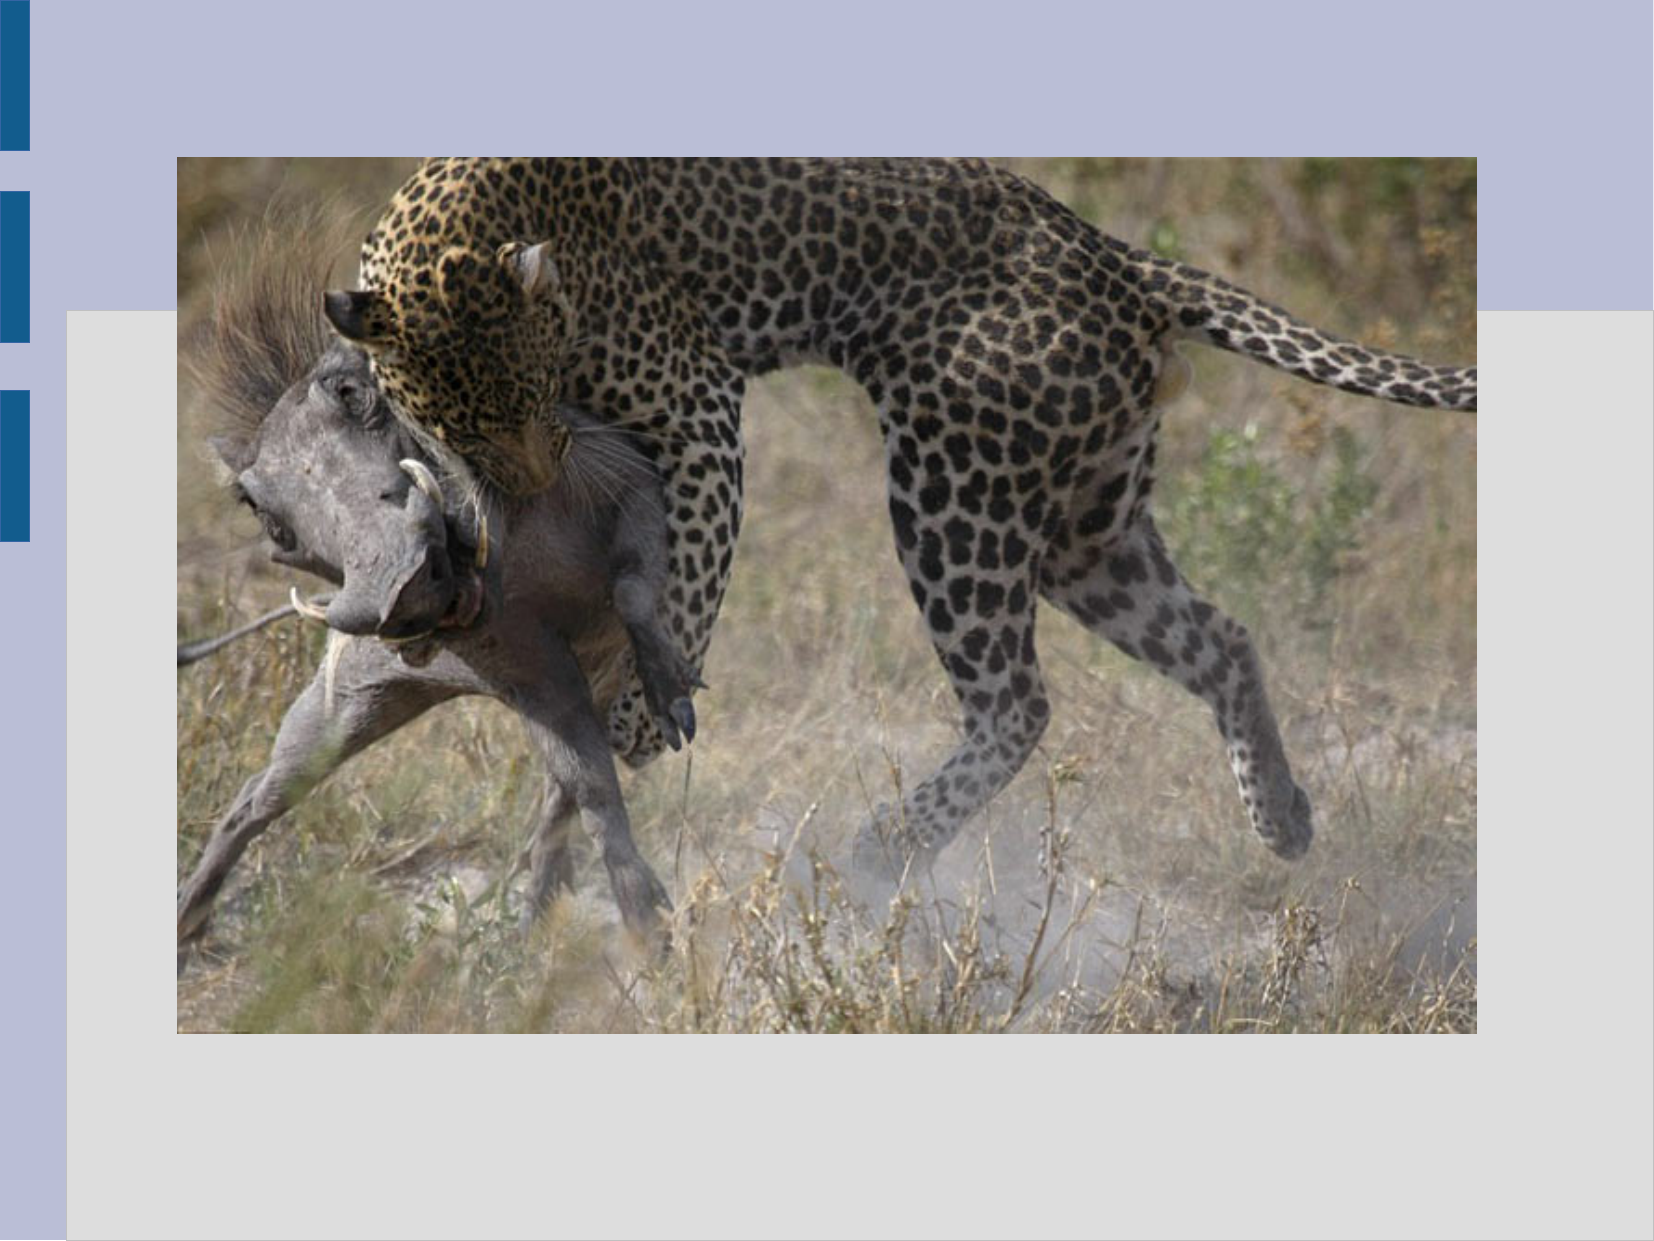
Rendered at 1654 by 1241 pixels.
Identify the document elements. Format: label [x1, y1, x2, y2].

picture [177, 157, 1477, 1034]
